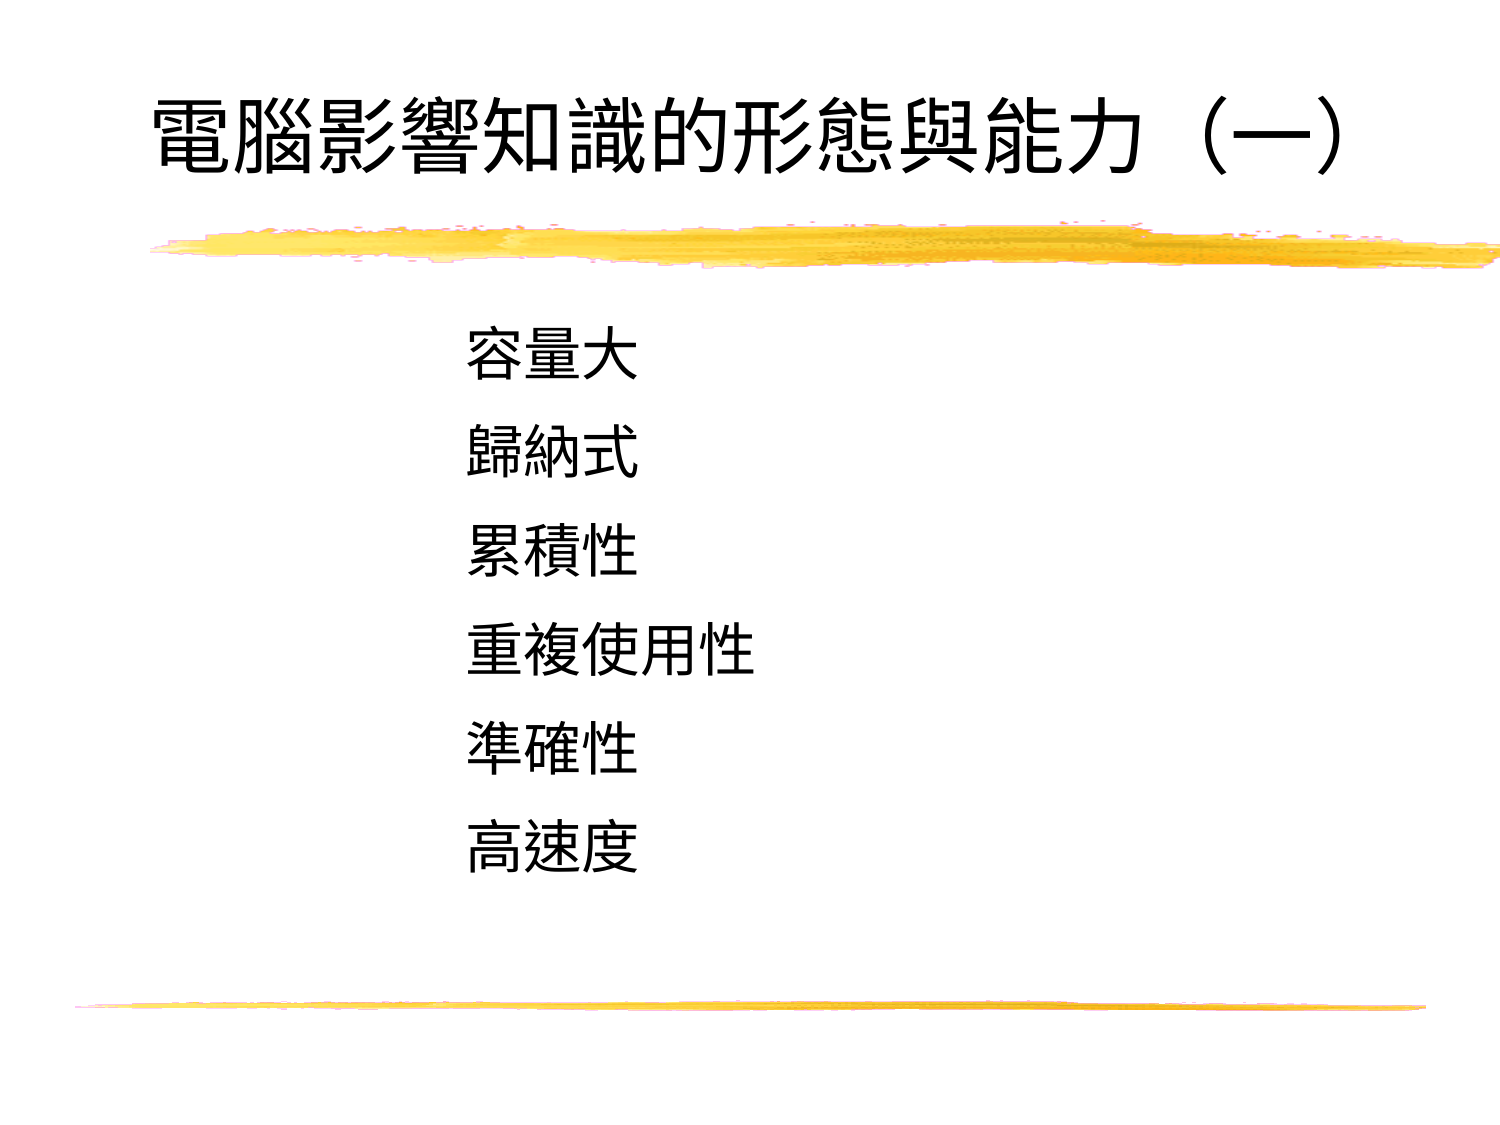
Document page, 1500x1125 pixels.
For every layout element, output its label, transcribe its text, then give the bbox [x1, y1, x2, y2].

list 容量大 歸納式 累積性 重複使用性 準確性 高速度 [450, 299, 1074, 913]
picture [75, 999, 1426, 1013]
picture [150, 215, 1500, 279]
title 電腦影響知識的形態與能力（一） [99, 37, 1447, 225]
